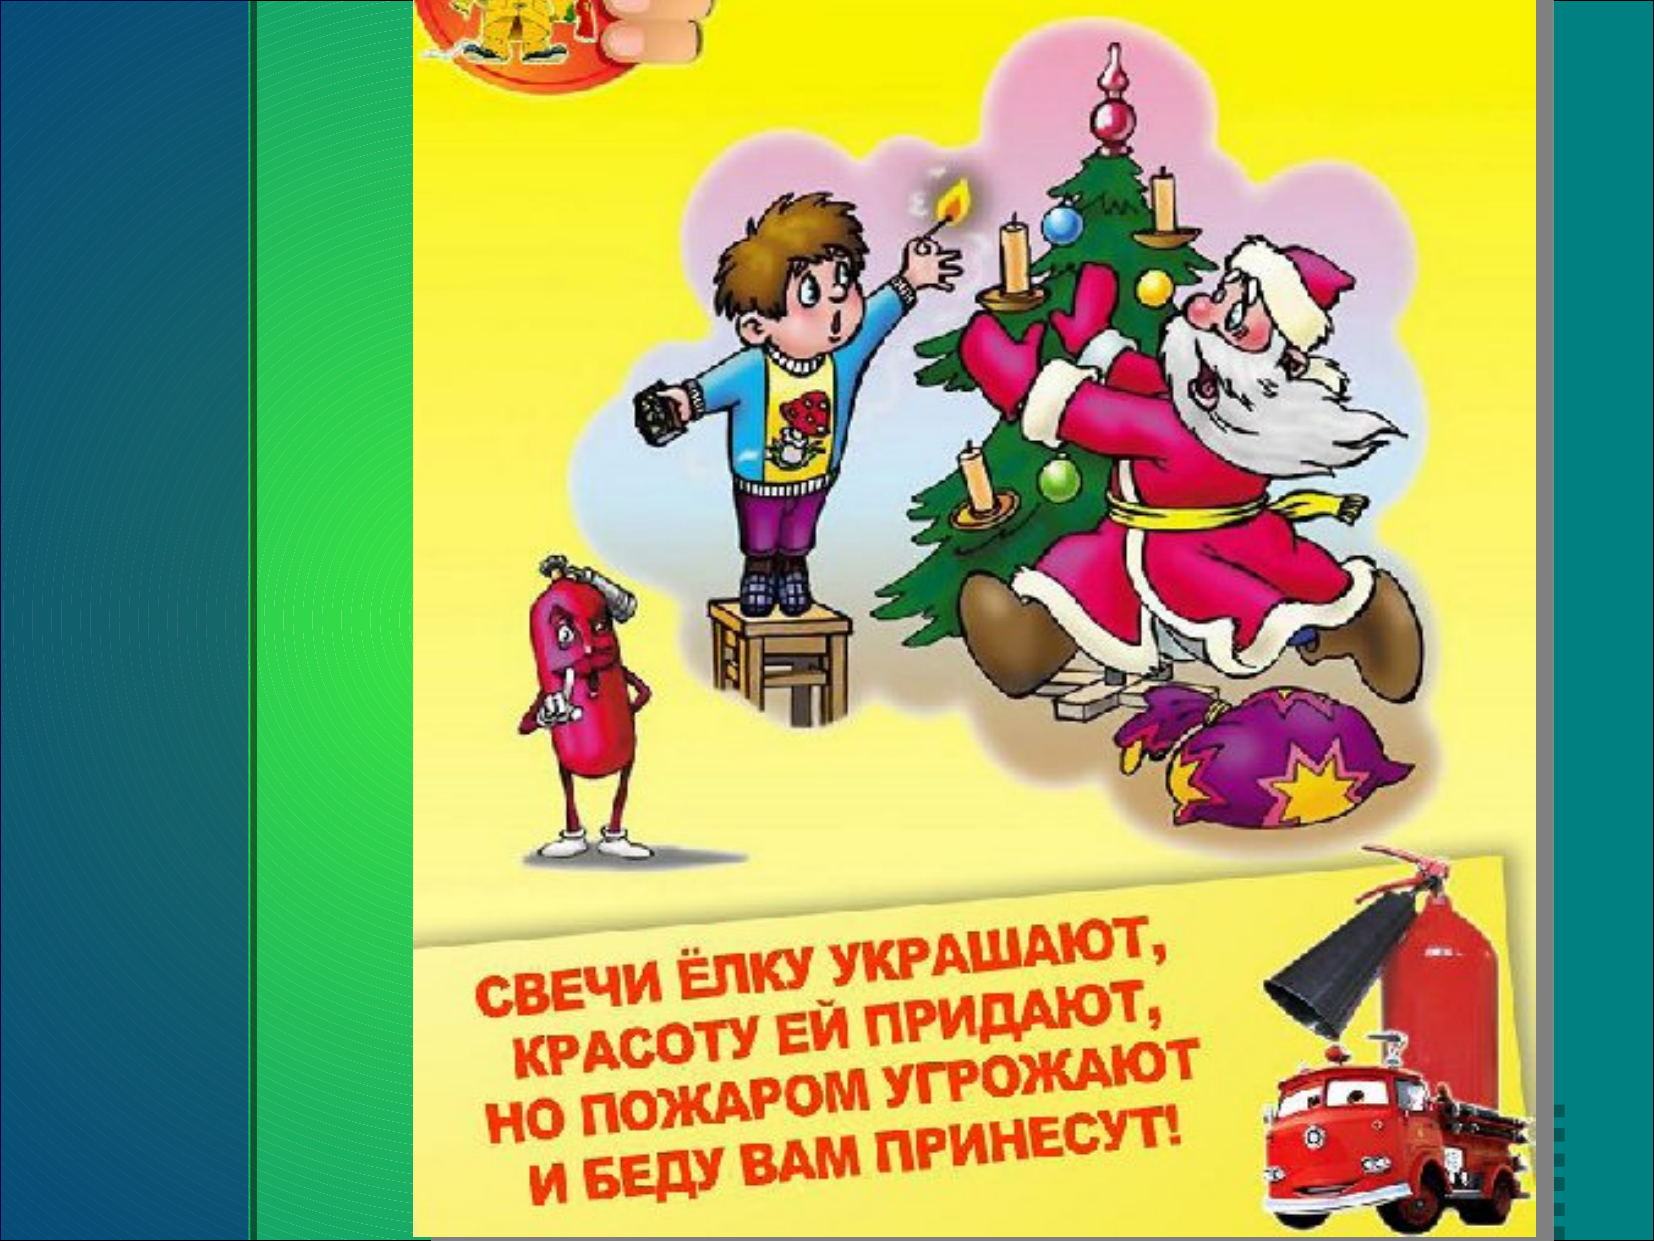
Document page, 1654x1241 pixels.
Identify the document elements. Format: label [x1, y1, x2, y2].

picture [413, 0, 1536, 1237]
